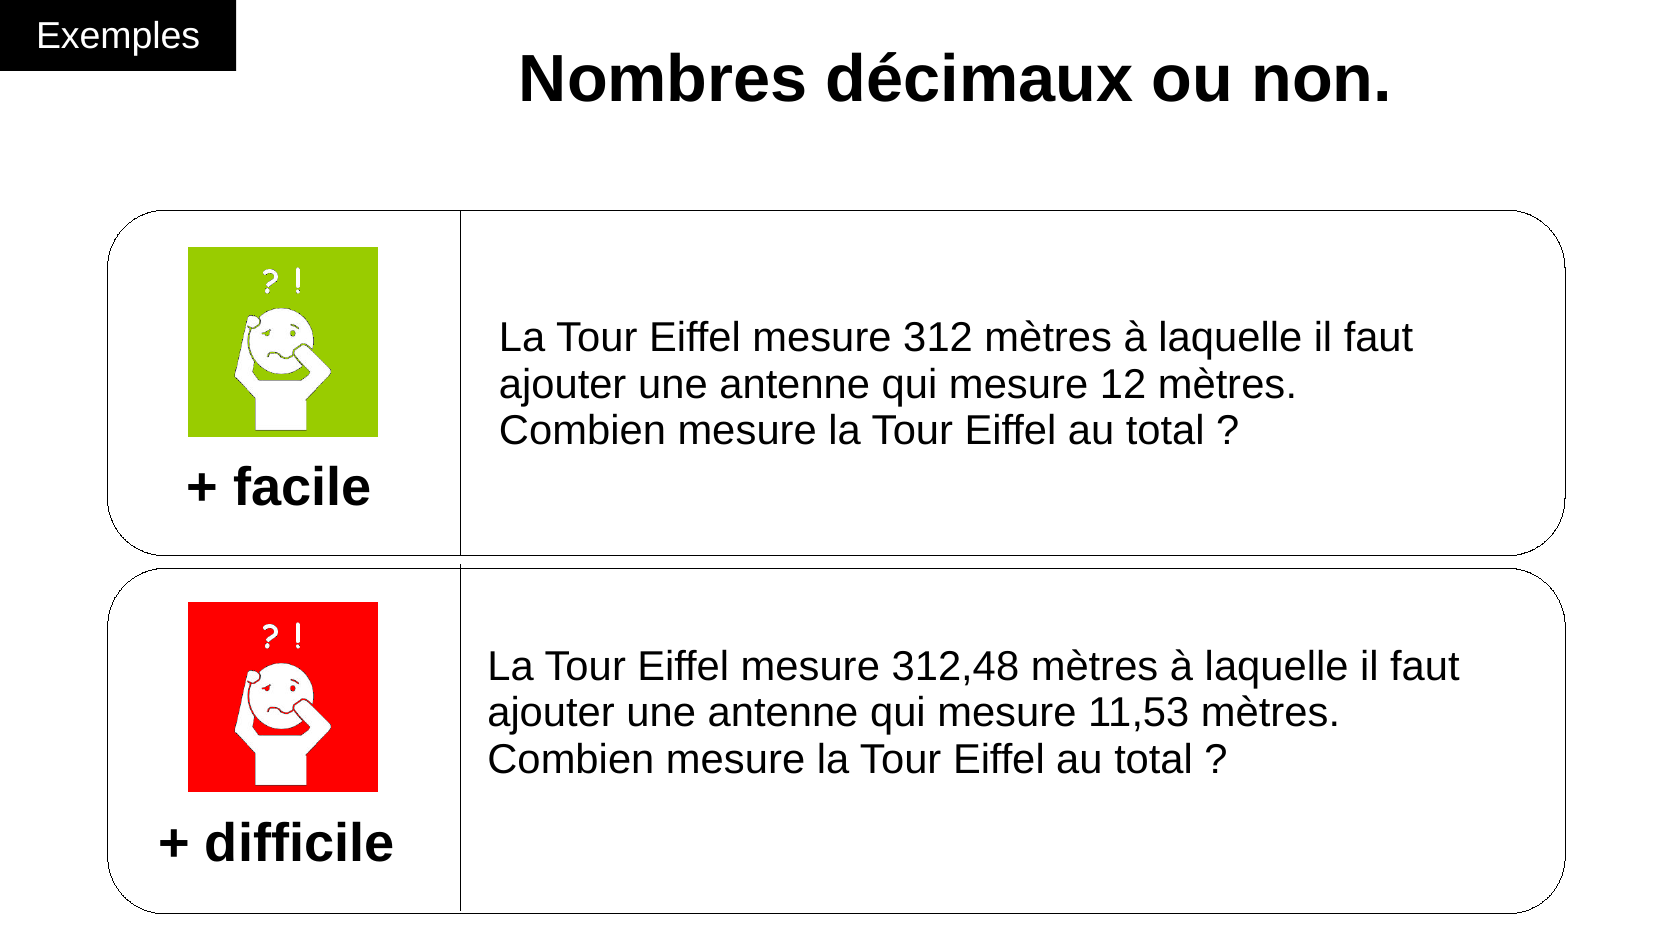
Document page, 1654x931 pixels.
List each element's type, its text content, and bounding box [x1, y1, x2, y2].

text_box La Tour Eiffel mesure 312 mètres à laquelle il faut ajouter une antenne qui mesure 12 mètres. Combien mesure la Tour Eiffel au total ? [484, 303, 1445, 464]
text_box La Tour Eiffel mesure 312,48 mètres à laquelle il faut ajouter une antenne qui mesure 11,53 mètres. Combien mesure la Tour Eiffel au total ? [472, 632, 1487, 793]
picture [188, 247, 378, 438]
text_box Nombres décimaux ou non. [400, 34, 1511, 141]
picture [188, 602, 378, 792]
text_box + difficile [124, 805, 430, 916]
text_box Exemples [0, 0, 237, 71]
text_box + facile [110, 448, 449, 560]
